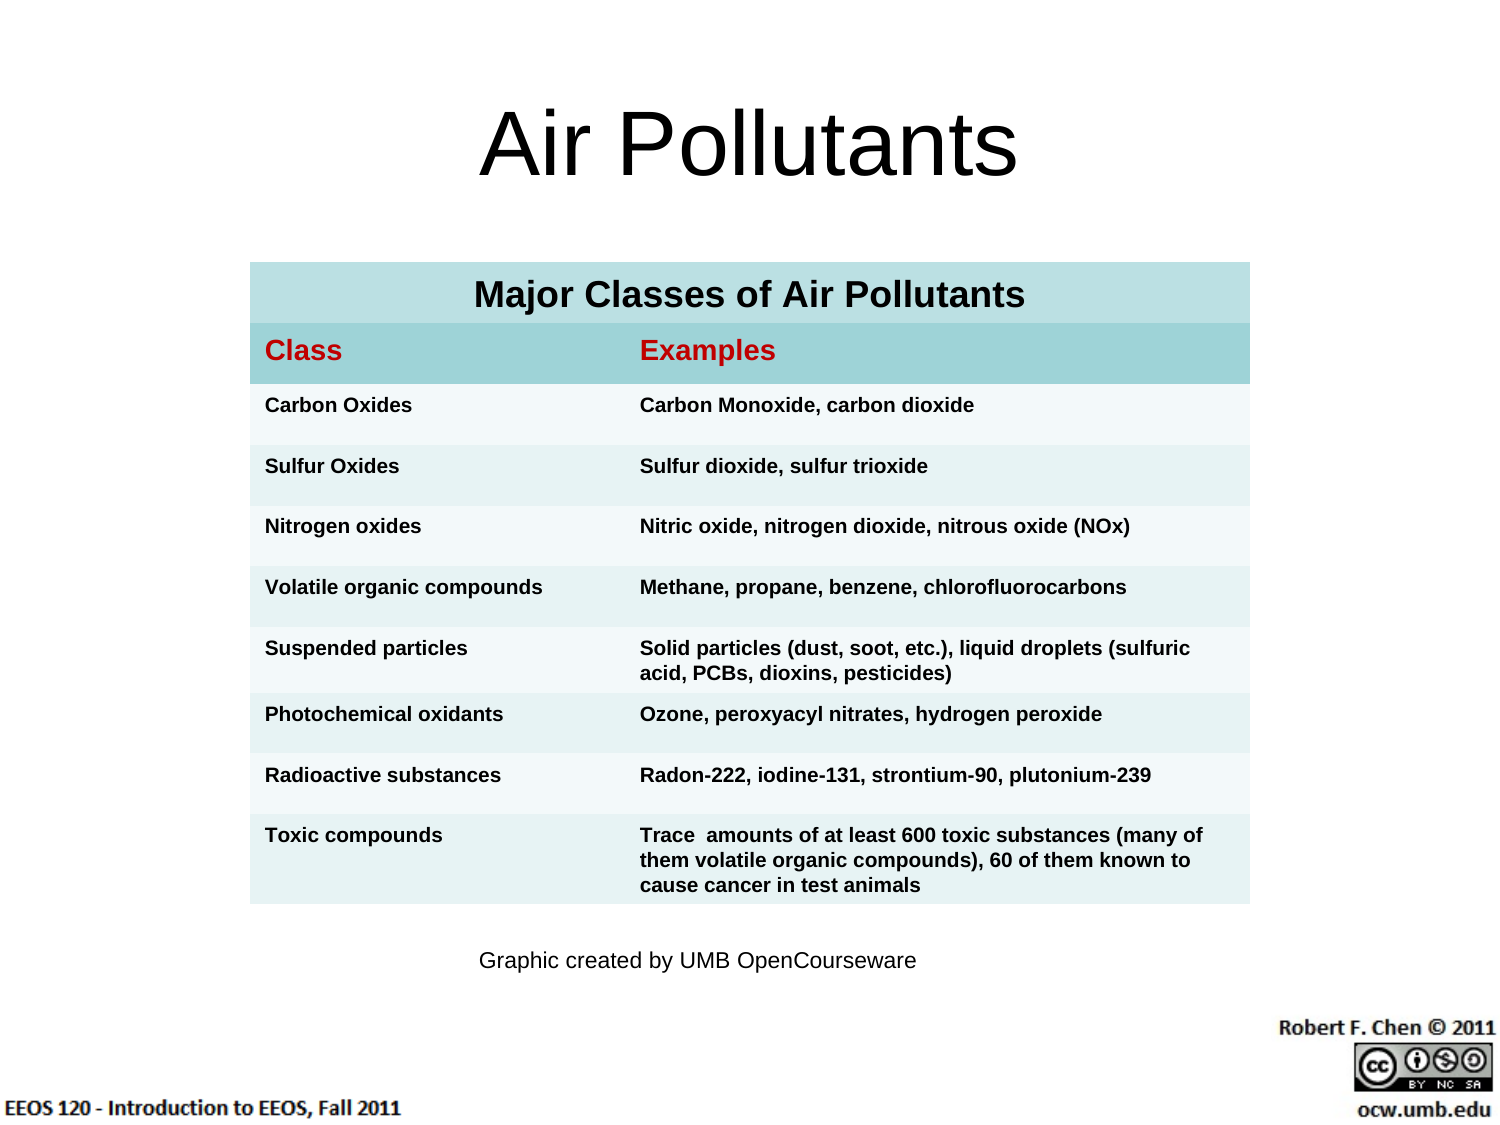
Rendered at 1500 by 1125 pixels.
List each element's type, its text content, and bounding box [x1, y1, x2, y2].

table_cell Sulfur Oxides [250, 445, 625, 506]
table_cell Methane, propane, benzene, chlorofluorocarbons [625, 566, 1250, 627]
table_cell Ozone, peroxyacyl nitrates, hydrogen peroxide [625, 693, 1250, 753]
list [75, 262, 1426, 1006]
table_header Major Classes of Air Pollutants [250, 262, 1250, 323]
table_cell Class [250, 323, 625, 384]
table_cell Volatile organic compounds [250, 566, 625, 627]
table_cell Suspended particles [250, 627, 625, 693]
table_cell Nitrogen oxides [250, 506, 625, 566]
text_box Graphic created by UMB OpenCourseware [463, 937, 933, 981]
table_cell Nitric oxide, nitrogen dioxide, nitrous oxide (NOx) [625, 506, 1250, 566]
picture [1271, 1013, 1500, 1125]
table_cell Examples [625, 323, 1250, 384]
table_cell Trace amounts of at least 600 toxic substances (many of them volatile organic compounds), 60 of them known to cause cancer in test animals [625, 814, 1250, 904]
table_cell Radon-222, iodine-131, strontium-90, plutonium-239 [625, 753, 1250, 814]
table_cell Photochemical oxidants [250, 693, 625, 753]
table_cell Carbon Oxides [250, 384, 625, 445]
table_cell Toxic compounds [250, 814, 625, 904]
table_cell Radioactive substances [250, 753, 625, 814]
table_cell Sulfur dioxide, sulfur trioxide [625, 445, 1250, 506]
table_cell Solid particles (dust, soot, etc.), liquid droplets (sulfuric acid, PCBs, dioxins, pesticides) [625, 627, 1250, 693]
title Air Pollutants [75, 45, 1426, 233]
table_cell Carbon Monoxide, carbon dioxide [625, 384, 1250, 445]
picture [0, 1090, 406, 1125]
